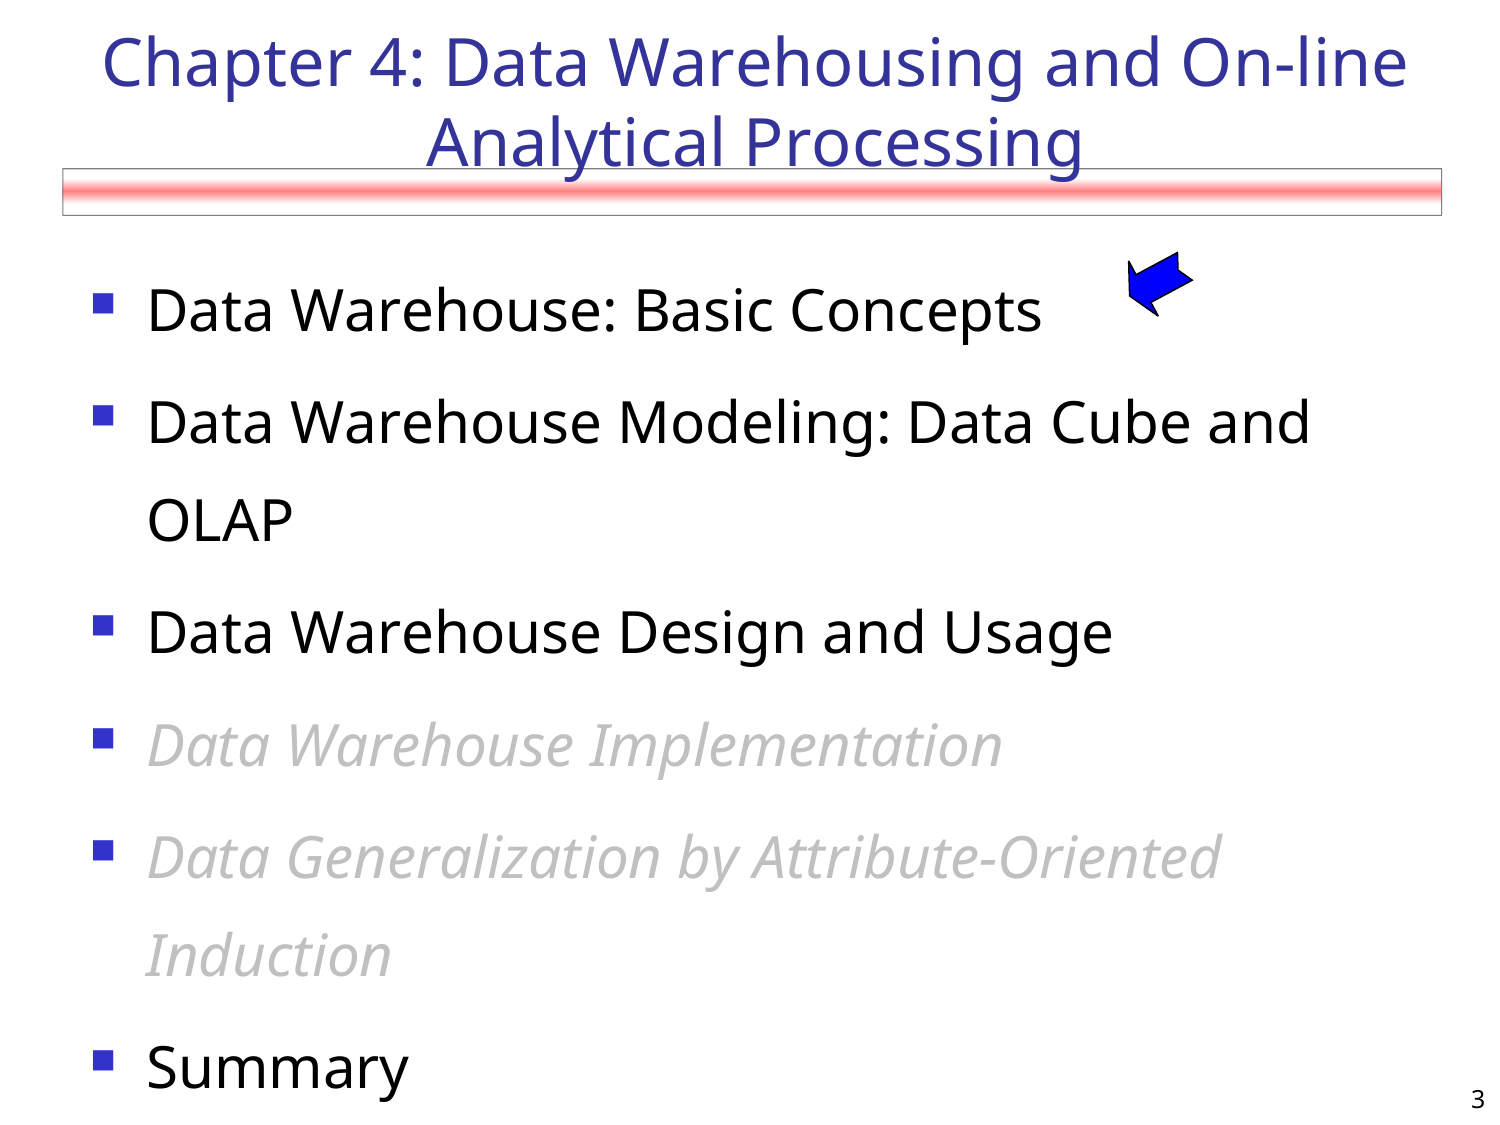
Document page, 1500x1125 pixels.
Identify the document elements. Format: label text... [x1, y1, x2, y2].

title Chapter 4: Data Warehousing and On-line Analytical Processing [0, 12, 1500, 188]
list Data Warehouse: Basic Concepts Data Warehouse Modeling: Data Cube and OLAP Data Warehouse Design and Usage Data Warehouse Implementation Data Generalization by Attribute-Oriented Induction Summary [74, 237, 1450, 1110]
text_box [1128, 252, 1193, 317]
text_box <number> [1187, 1050, 1500, 1125]
